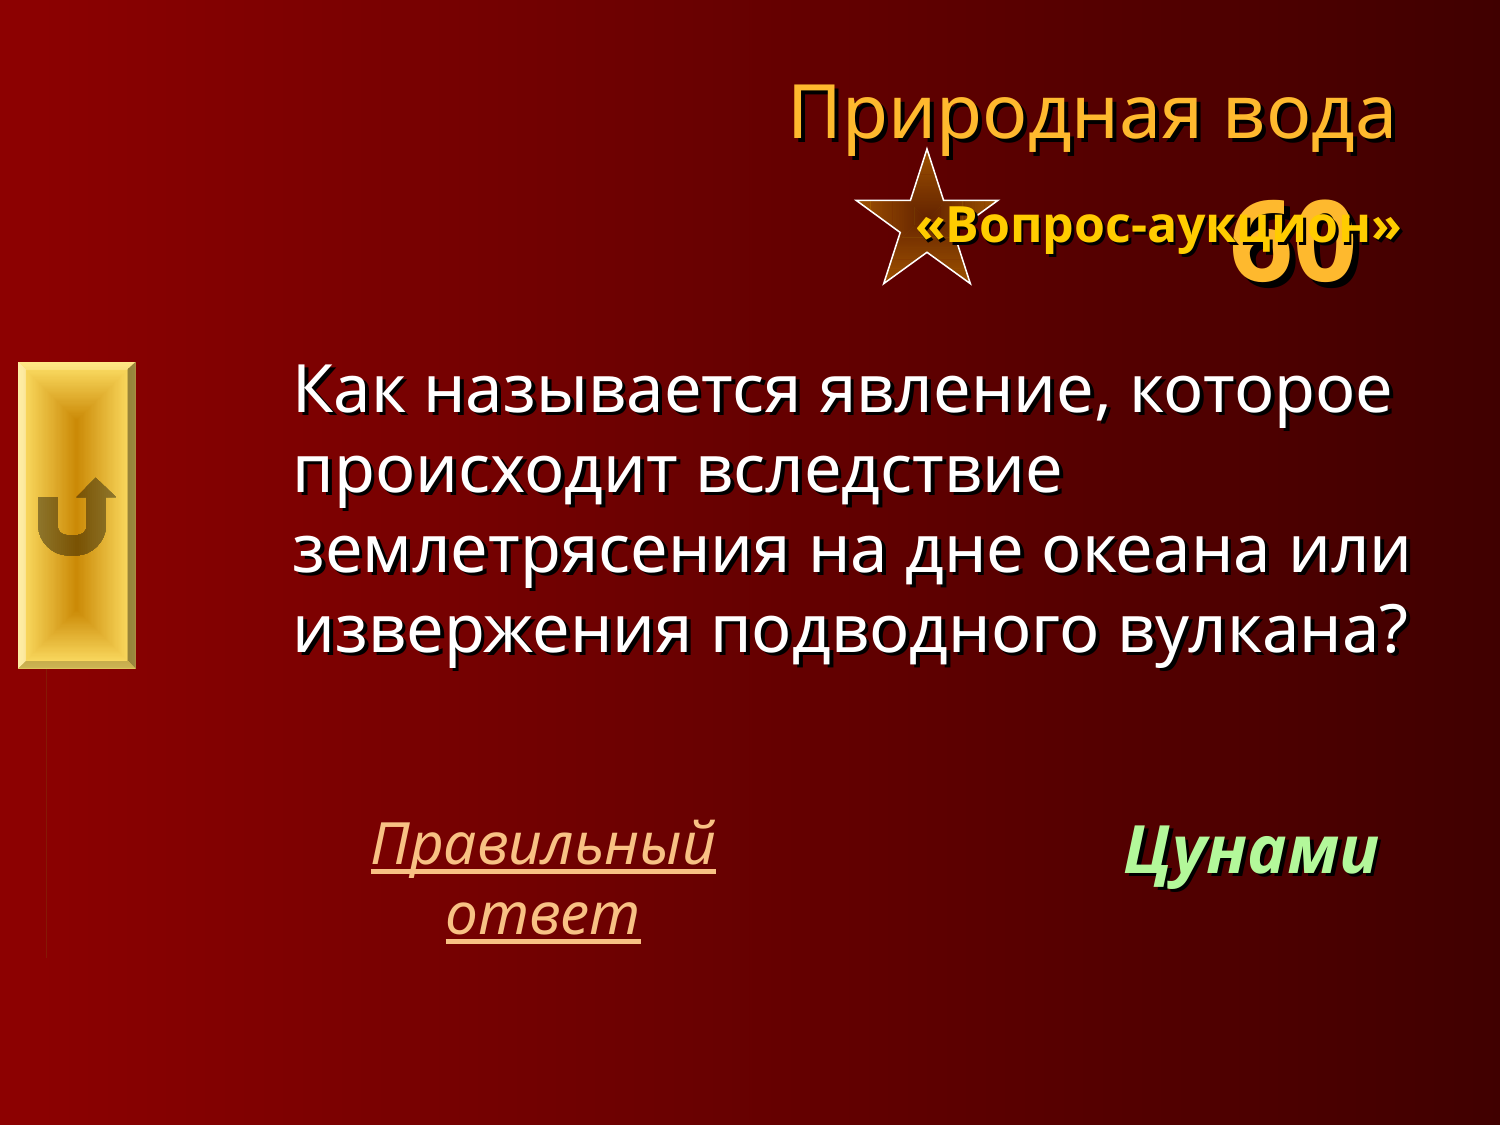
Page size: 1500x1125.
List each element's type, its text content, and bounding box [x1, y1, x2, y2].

text_box 60 [1163, 160, 1424, 291]
text_box [19, 361, 136, 669]
subtitle Как называется явление, которое происходит вследствие землетрясения на дне океана или извержения подводного вулкана? [277, 337, 1447, 764]
text_box Правильный ответ [253, 798, 833, 882]
text_box «Вопрос-аукцион» [856, 148, 998, 284]
text_box Цунами [253, 798, 1412, 1094]
title Природная вода [750, 54, 1436, 161]
text_box 60 [17, 361, 26, 669]
